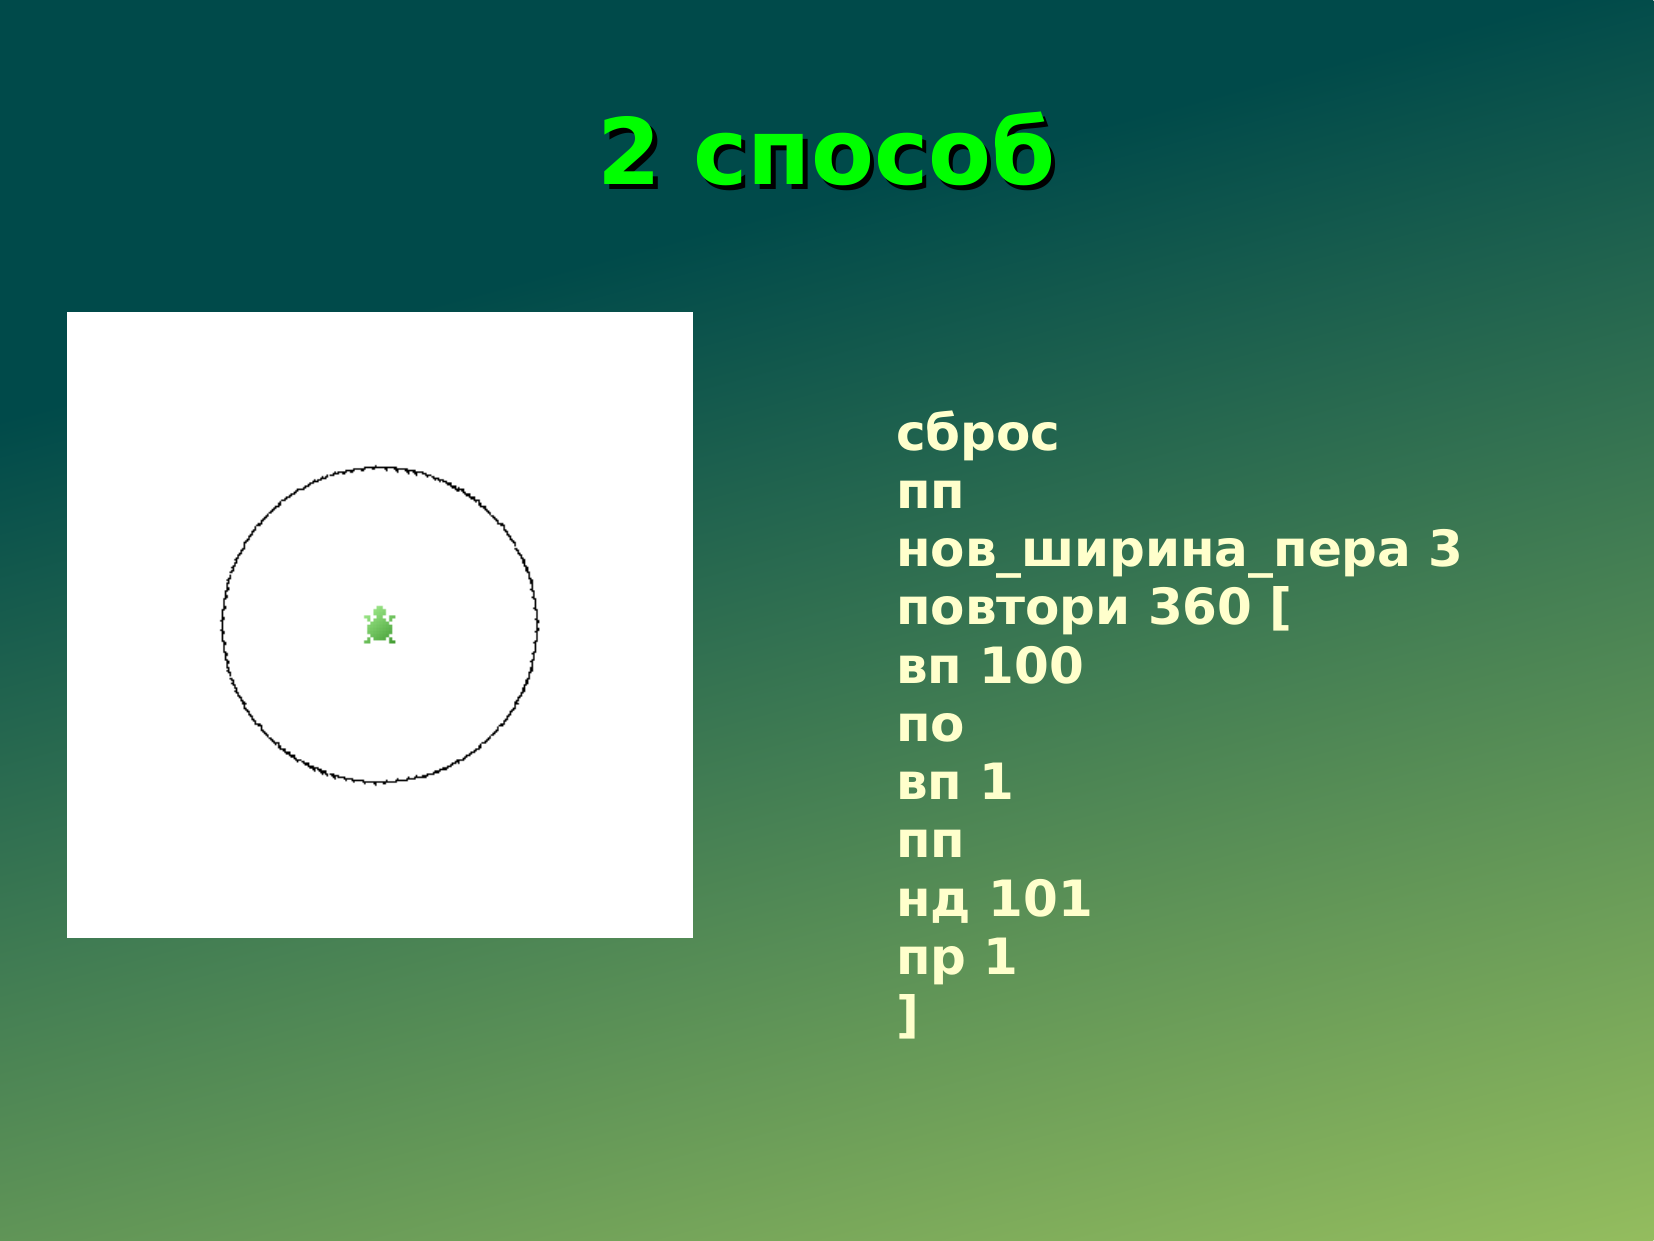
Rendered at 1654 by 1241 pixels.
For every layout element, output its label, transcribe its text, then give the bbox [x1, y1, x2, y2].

title 2 способ [82, 56, 1571, 250]
picture [67, 312, 693, 938]
text_box сброс пп нов_ширина_пера 3 повтори 360 [ вп 100 по вп 1 пп нд 101 пр 1 ] [881, 396, 1551, 1052]
